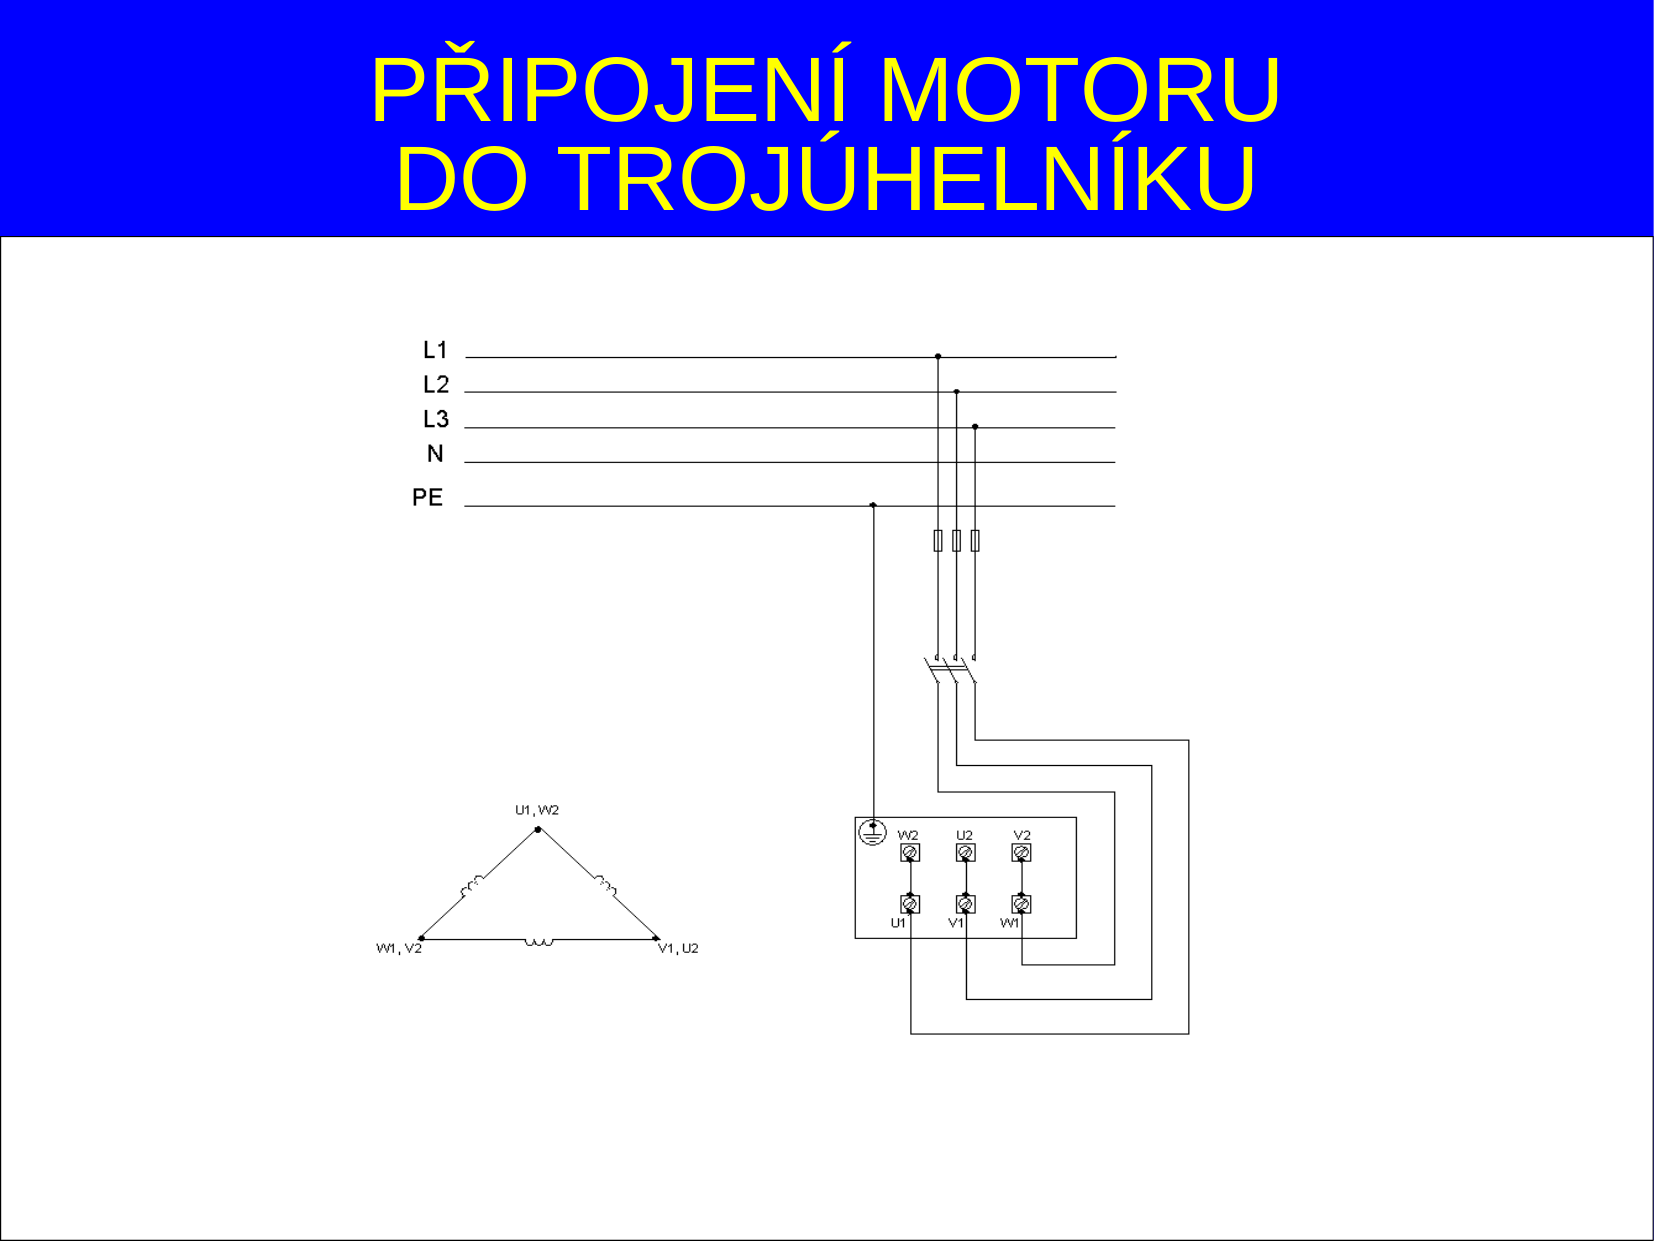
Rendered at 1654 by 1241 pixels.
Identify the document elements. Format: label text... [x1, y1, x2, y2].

picture [0, 236, 1654, 1241]
title PŘIPOJENÍ MOTORU DO TROJÚHELNÍKU [0, 29, 1654, 228]
